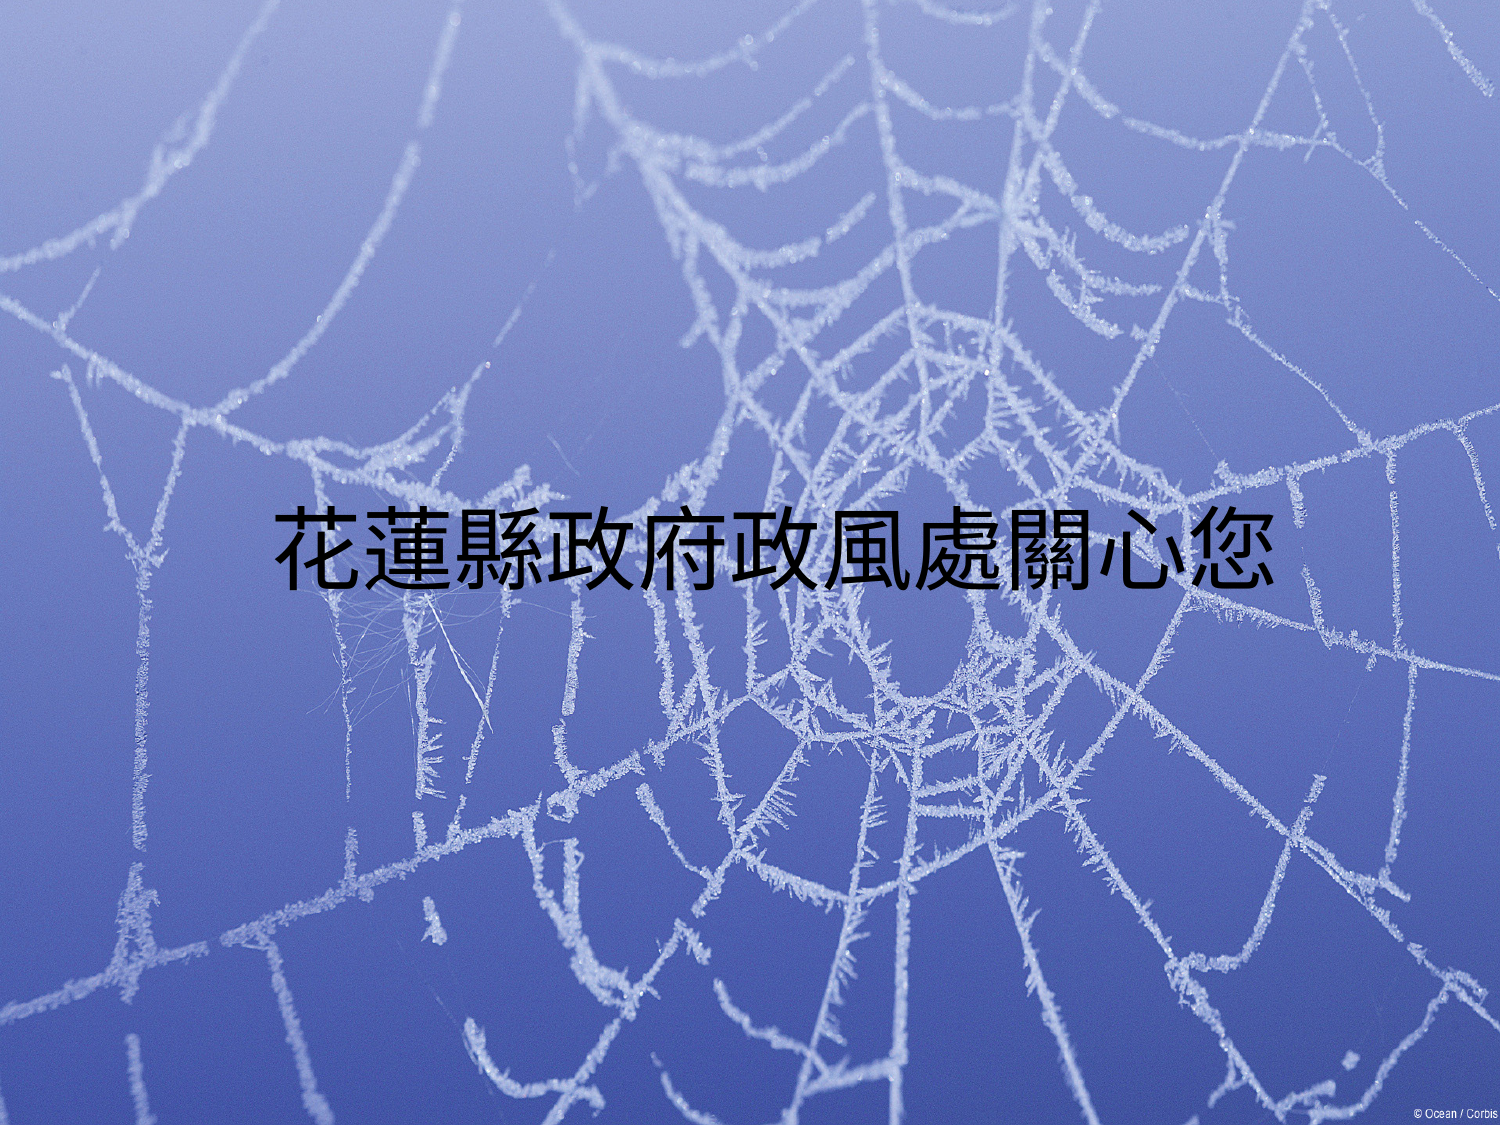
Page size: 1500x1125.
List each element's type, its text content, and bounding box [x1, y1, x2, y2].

title 花蓮縣政府政風處關心您 [100, 349, 1451, 738]
picture [0, 0, 1500, 1125]
